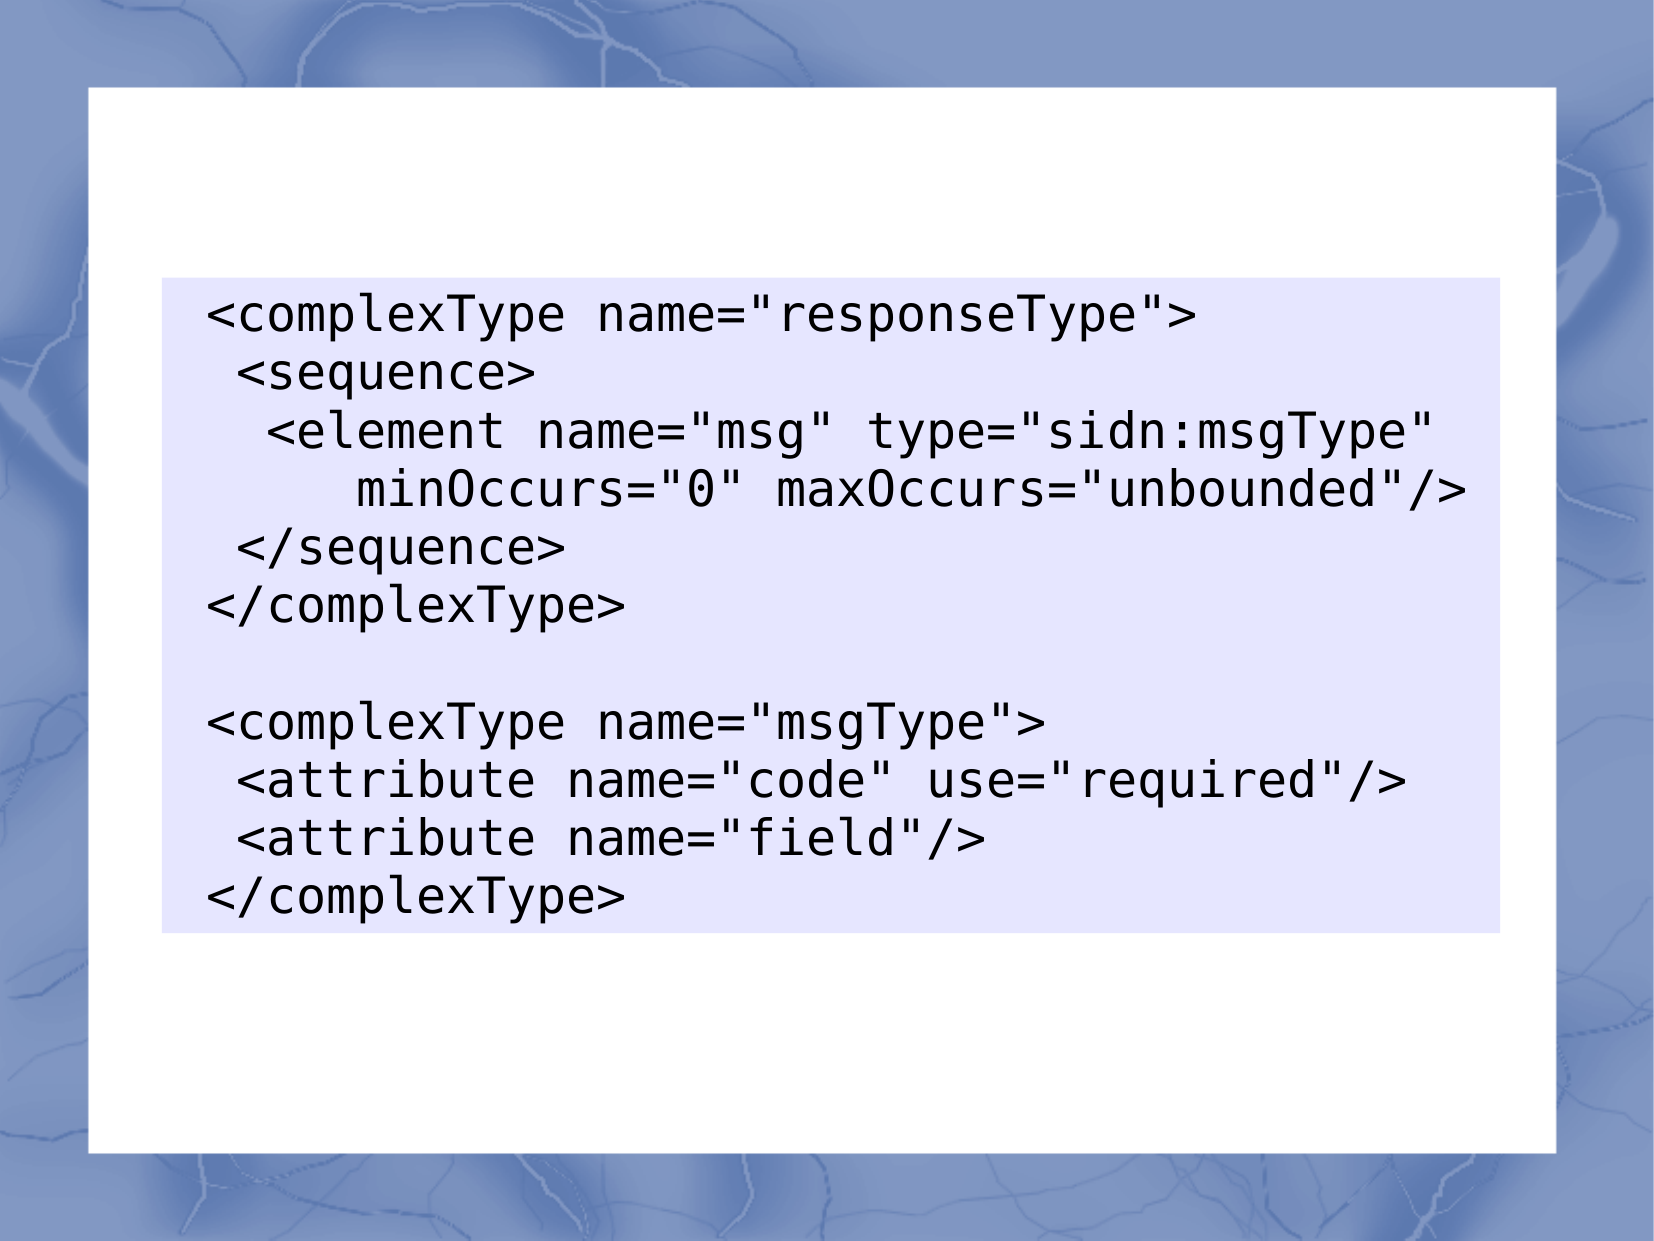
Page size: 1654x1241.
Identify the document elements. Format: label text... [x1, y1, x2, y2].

picture [0, 0, 1654, 1241]
text_box <complexType name="responseType"> <sequence> <element name="msg" type="sidn:msgType" minOccurs="0" maxOccurs="unbounded"/> </sequence> </complexType> <complexType name="msgType"> <attribute name="code" use="required"/> <attribute name="field"/> </complexType> [161, 277, 1501, 934]
